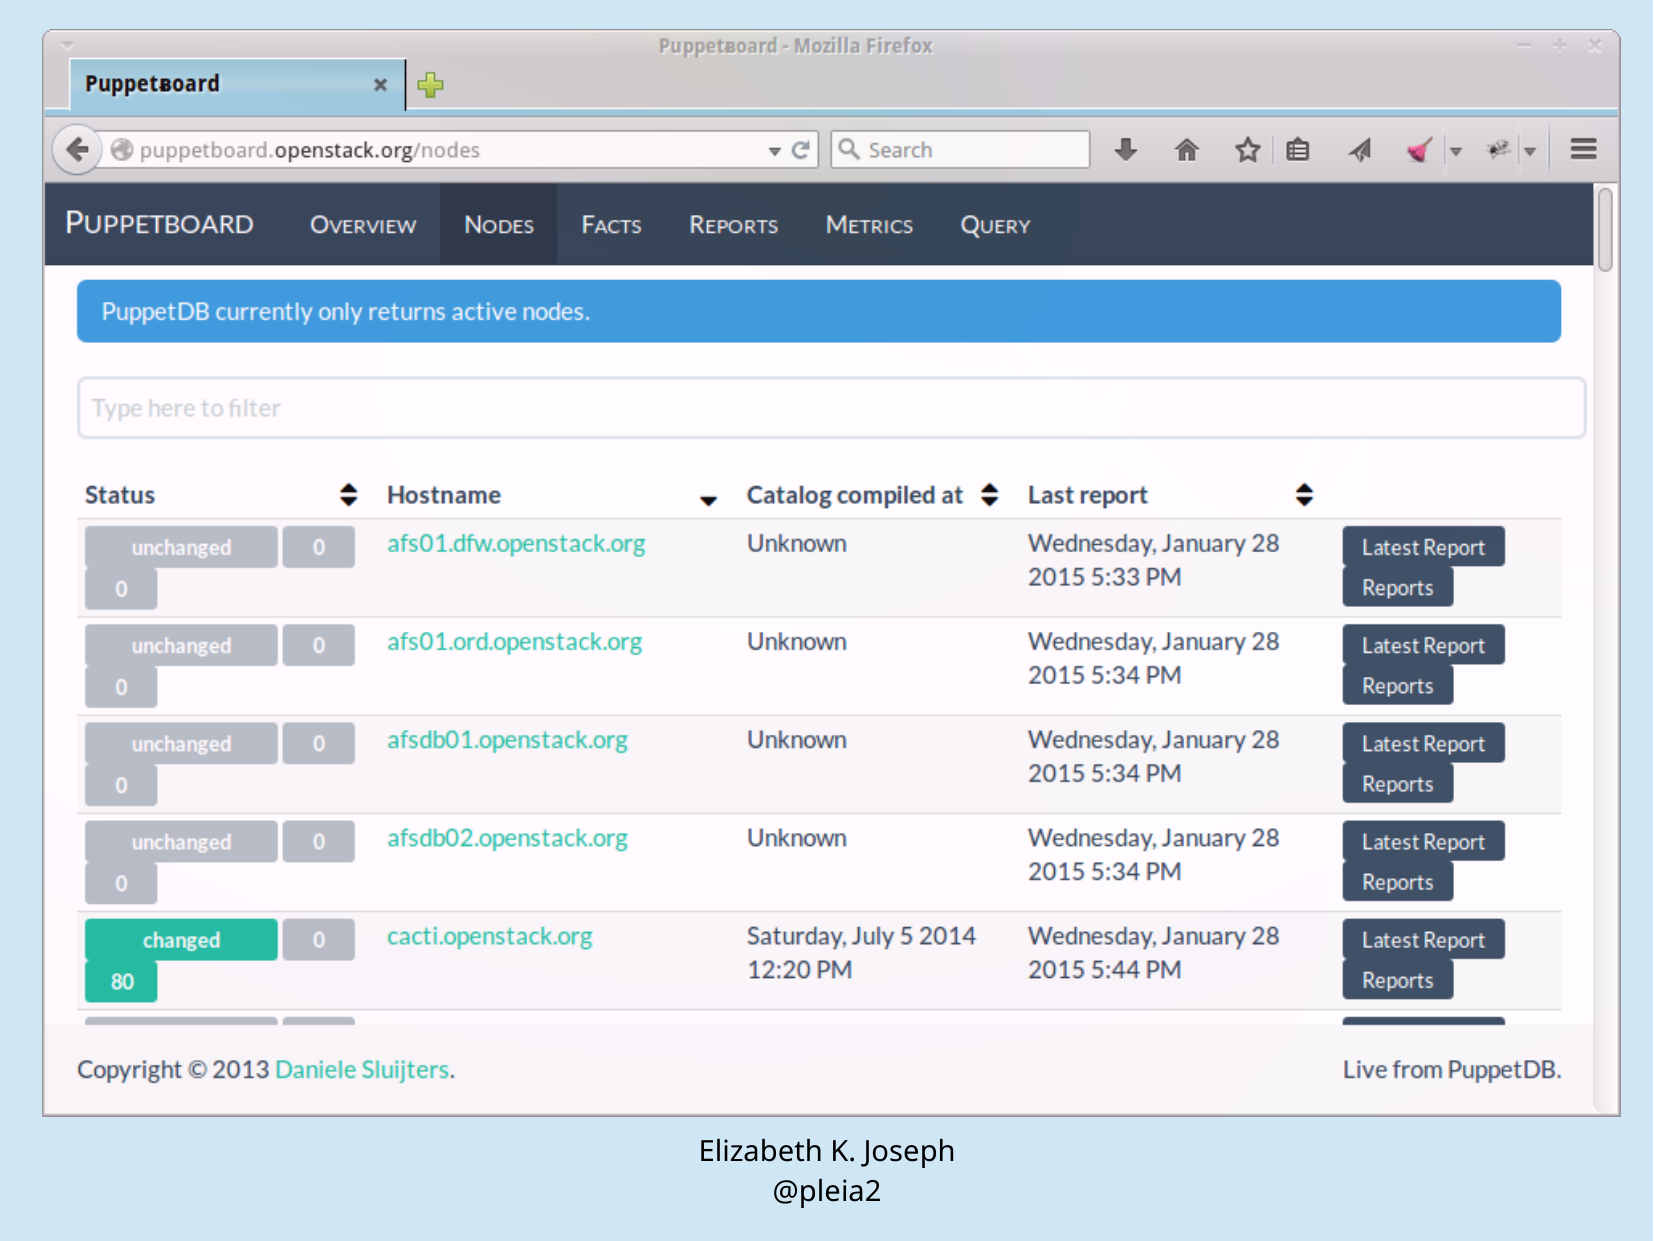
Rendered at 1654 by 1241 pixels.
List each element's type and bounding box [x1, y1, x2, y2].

picture [42, 29, 1621, 1117]
